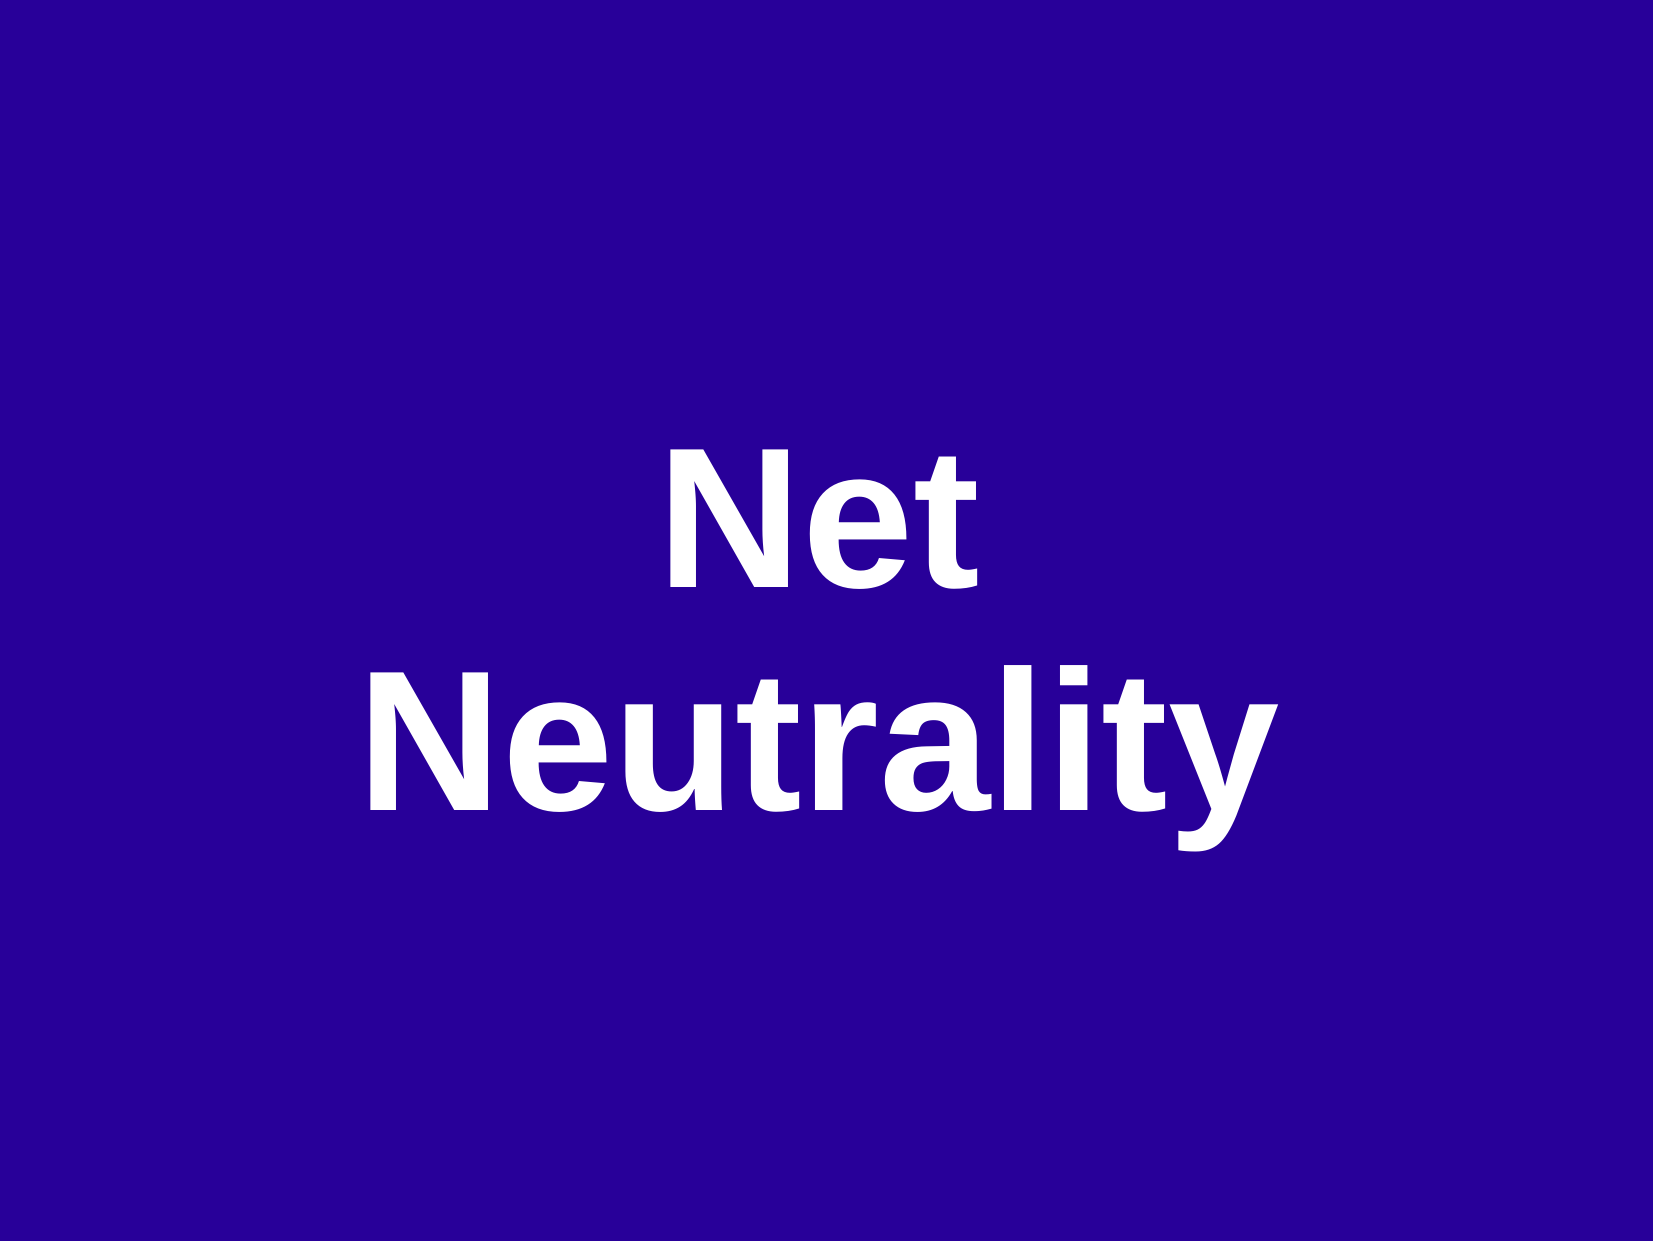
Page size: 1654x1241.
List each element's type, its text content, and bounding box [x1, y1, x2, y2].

title Net Neutrality [75, 406, 1563, 854]
